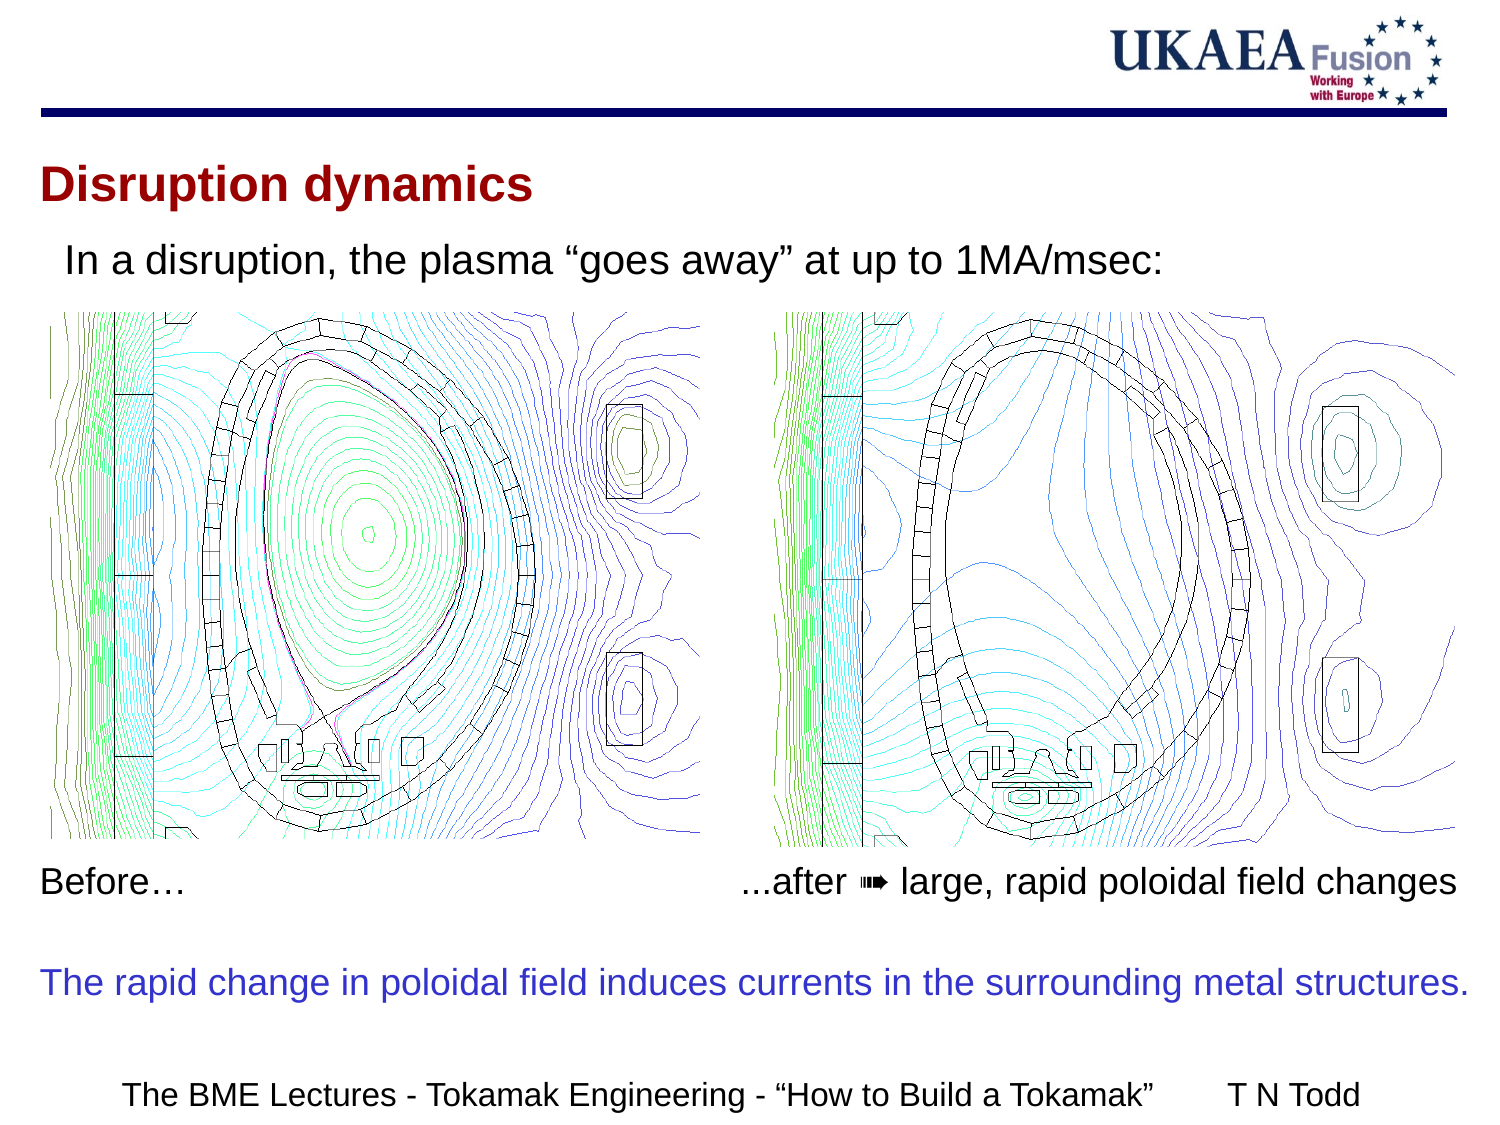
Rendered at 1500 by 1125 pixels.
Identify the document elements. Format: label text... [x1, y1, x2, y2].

picture [1107, 15, 1443, 106]
picture [50, 312, 700, 839]
text_box Disruption dynamics [24, 137, 600, 225]
text_box The rapid change in poloidal field induces currents in the surrounding metal structures. [24, 949, 1500, 1011]
text_box In a disruption, the plasma “goes away” at up to 1MA/msec: [50, 224, 1401, 291]
picture [774, 312, 1455, 847]
text_box Before… ...after  large, rapid poloidal field changes [24, 849, 1500, 911]
